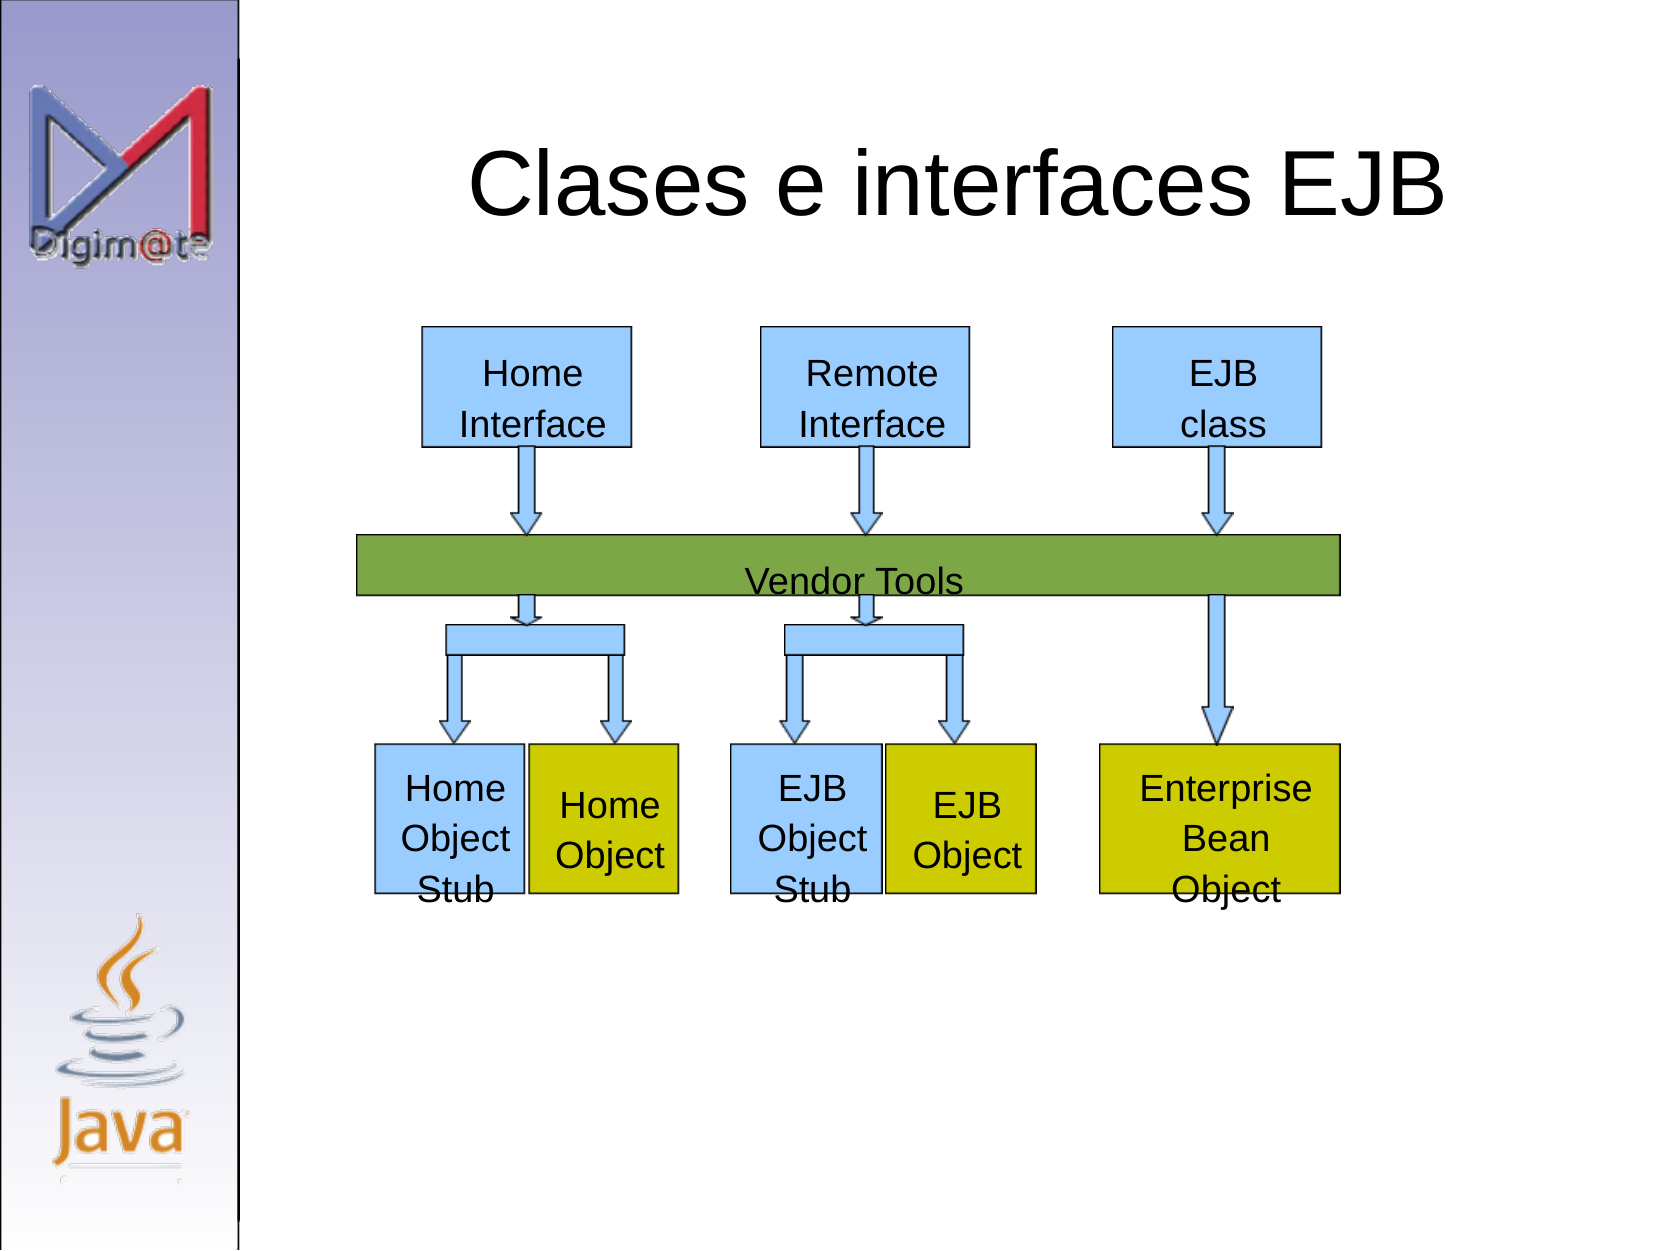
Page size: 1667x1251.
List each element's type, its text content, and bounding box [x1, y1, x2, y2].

text_box Home Object [545, 754, 676, 898]
text_box Remote Interface [777, 338, 968, 451]
text_box EJB Object Stub [747, 754, 878, 914]
text_box Vendor Tools [372, 546, 1337, 608]
text_box EJB class [1128, 338, 1319, 451]
text_box EJB Object [902, 754, 1033, 898]
text_box Enterprise Bean Object [1116, 754, 1336, 914]
text_box Home Object Stub [390, 754, 521, 914]
text_box Home Interface [438, 338, 628, 451]
title Clases e interfaces EJB [267, 65, 1650, 281]
picture [0, 0, 1667, 1250]
